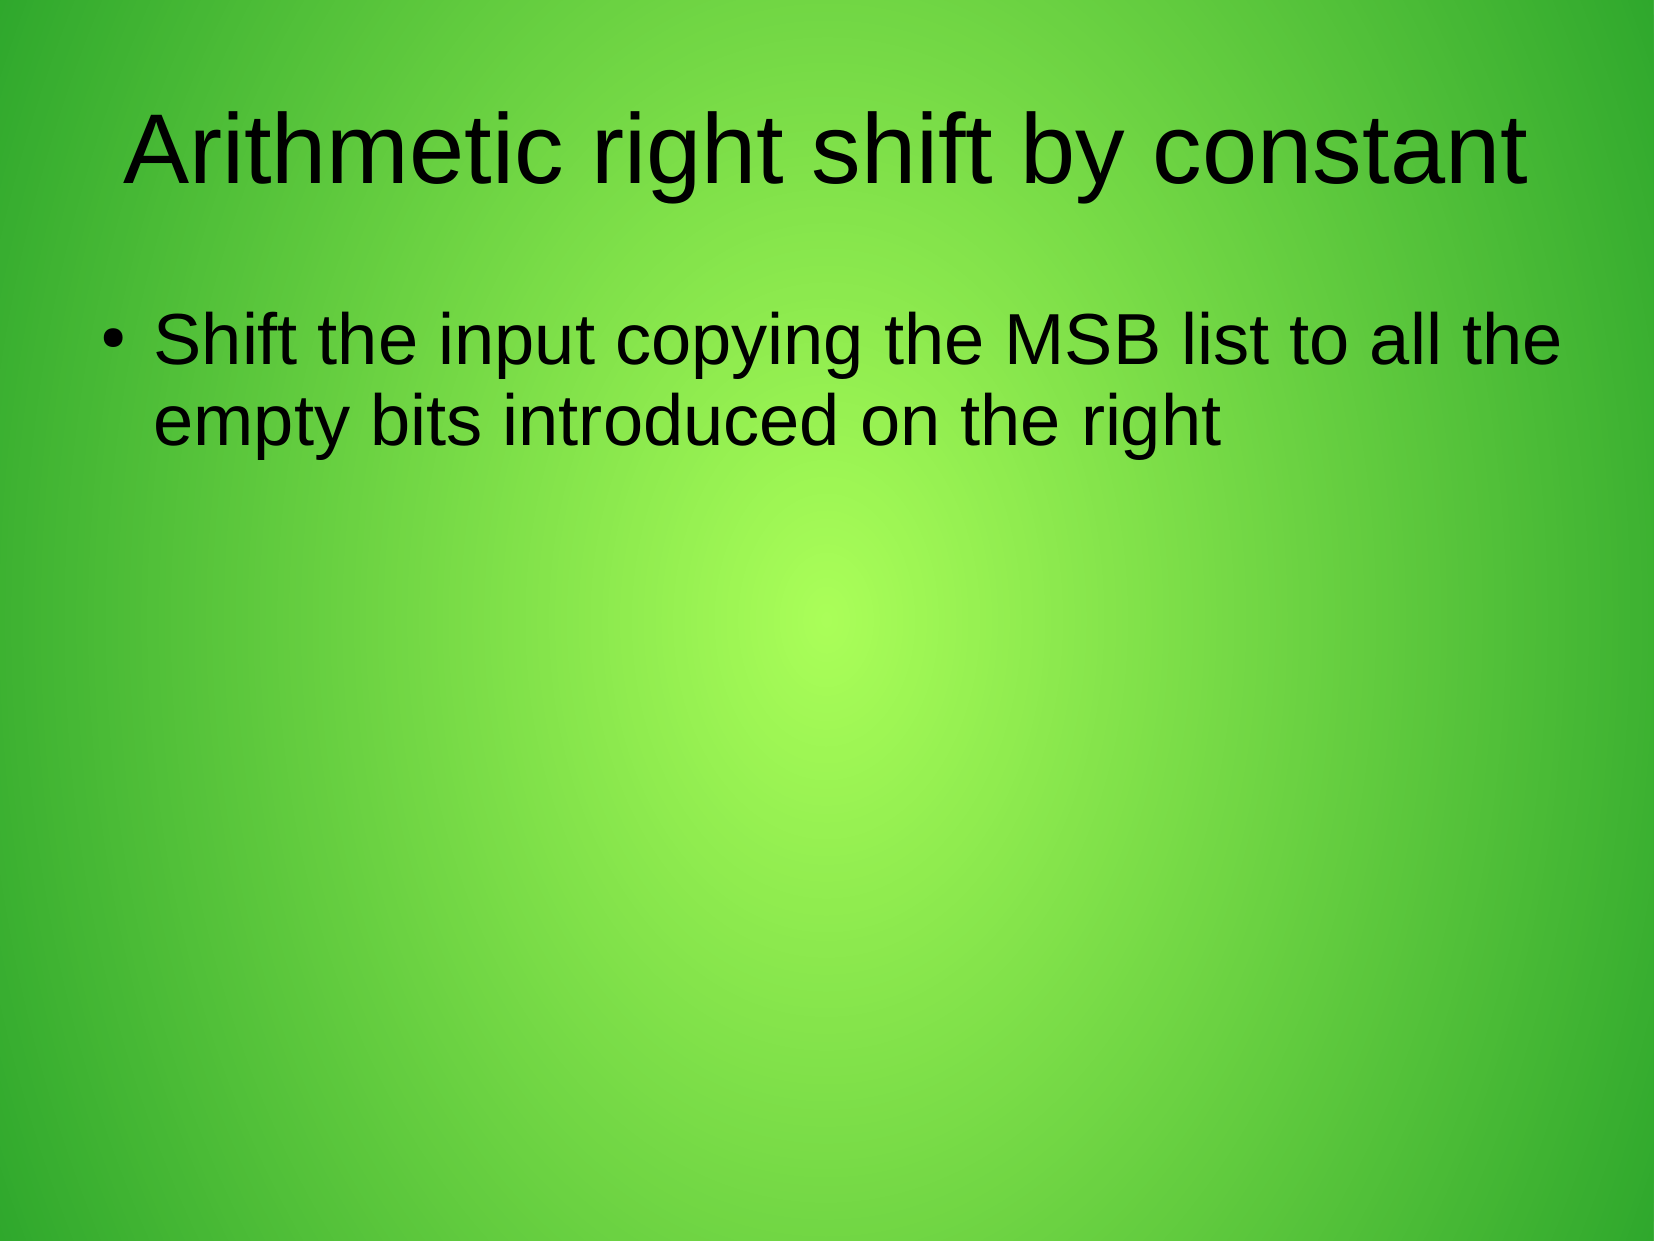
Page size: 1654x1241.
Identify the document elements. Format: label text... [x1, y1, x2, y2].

list Shift the input copying the MSB list to all the empty bits introduced on the right [82, 299, 1571, 1019]
title Arithmetic right shift by constant [82, 47, 1571, 252]
